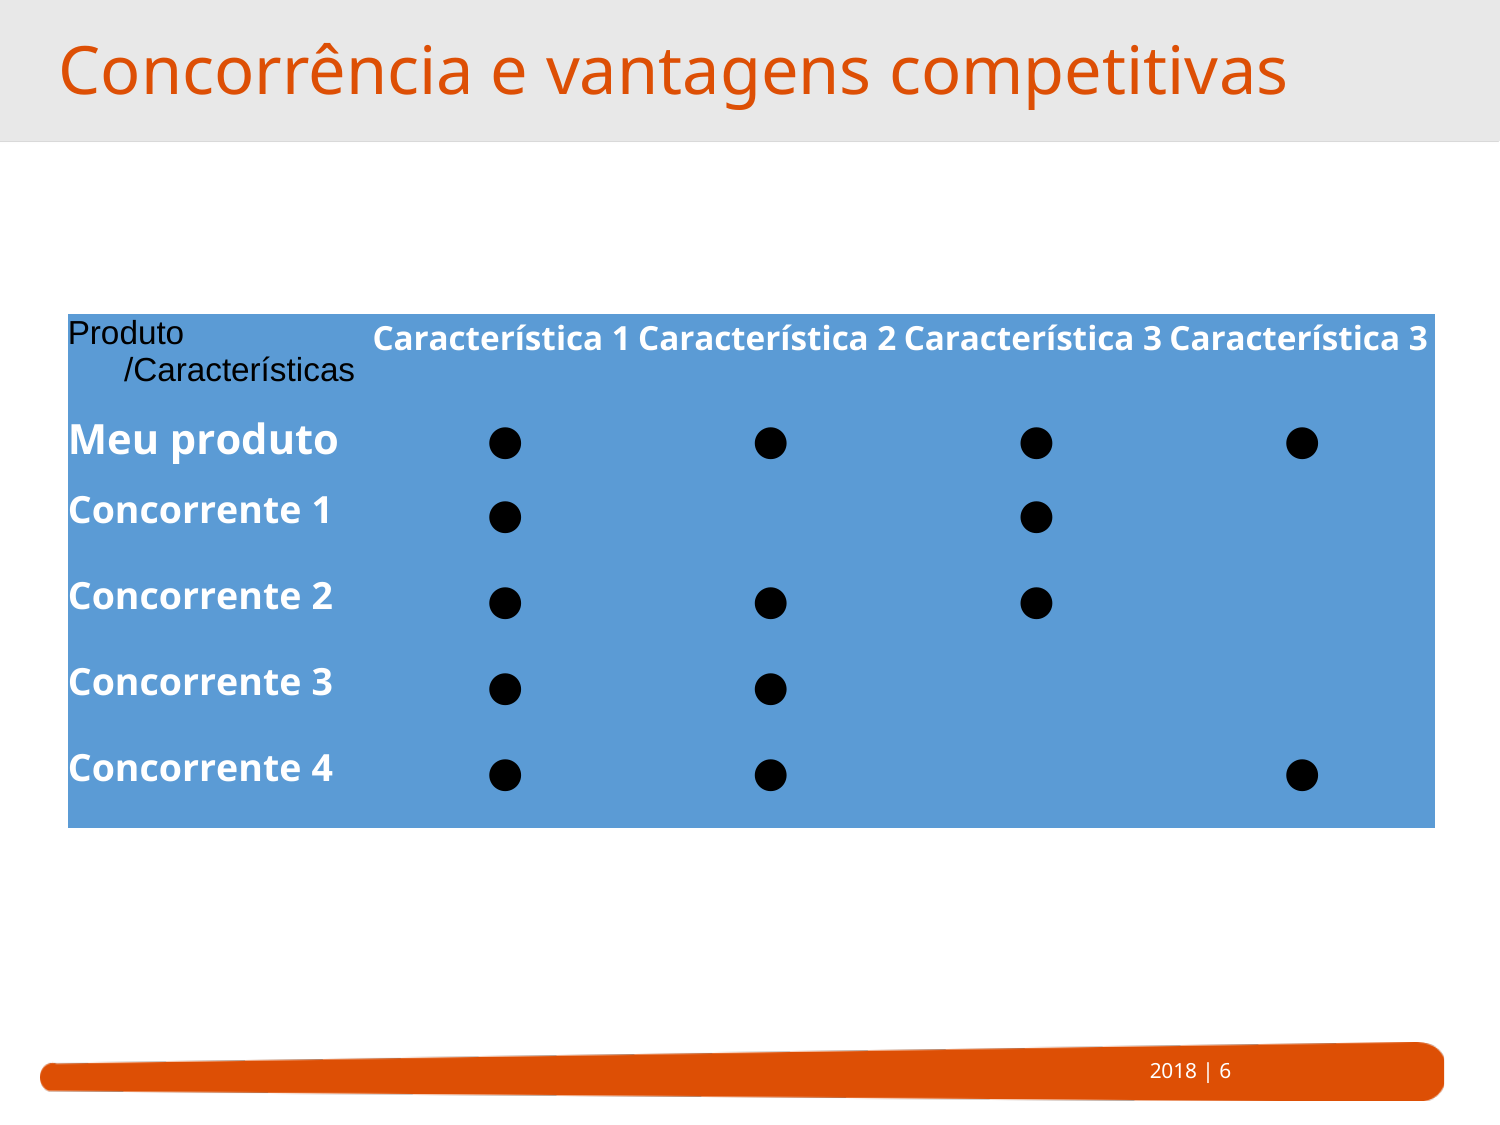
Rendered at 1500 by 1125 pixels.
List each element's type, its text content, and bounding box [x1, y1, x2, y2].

table_cell ● [372, 656, 638, 742]
table_cell ● [372, 484, 638, 570]
table_cell ● [638, 409, 904, 484]
table_cell ● [904, 484, 1169, 570]
table_header Característica 2 [638, 314, 904, 409]
table_cell ● [904, 409, 1169, 484]
table_header Característica 1 [372, 314, 638, 409]
table_cell [904, 656, 1169, 742]
table_cell Meu produto [68, 409, 372, 484]
table_header Característica 3 [904, 314, 1169, 409]
table_cell [904, 742, 1169, 828]
table_cell Concorrente 2 [68, 570, 372, 656]
table_cell ● [638, 570, 904, 656]
table_cell Concorrente 4 [68, 742, 372, 828]
table_cell ● [638, 742, 904, 828]
table_header Característica 3 [1169, 314, 1435, 409]
table_cell Concorrente 1 [68, 484, 372, 570]
table_cell ● [1169, 409, 1435, 484]
table_cell ● [1169, 742, 1435, 828]
table_cell [1169, 570, 1435, 656]
text_box Concorrência e vantagens competitivas [58, 2, 1440, 148]
table_cell ● [638, 656, 904, 742]
table_cell ● [372, 742, 638, 828]
table_cell ● [372, 409, 638, 484]
table_cell [1169, 656, 1435, 742]
table_header Produto /Características [68, 314, 372, 409]
table_cell [638, 484, 904, 570]
table_cell [1169, 484, 1435, 570]
table_cell ● [372, 570, 638, 656]
table_cell ● [904, 570, 1169, 656]
table_cell Concorrente 3 [68, 656, 372, 742]
